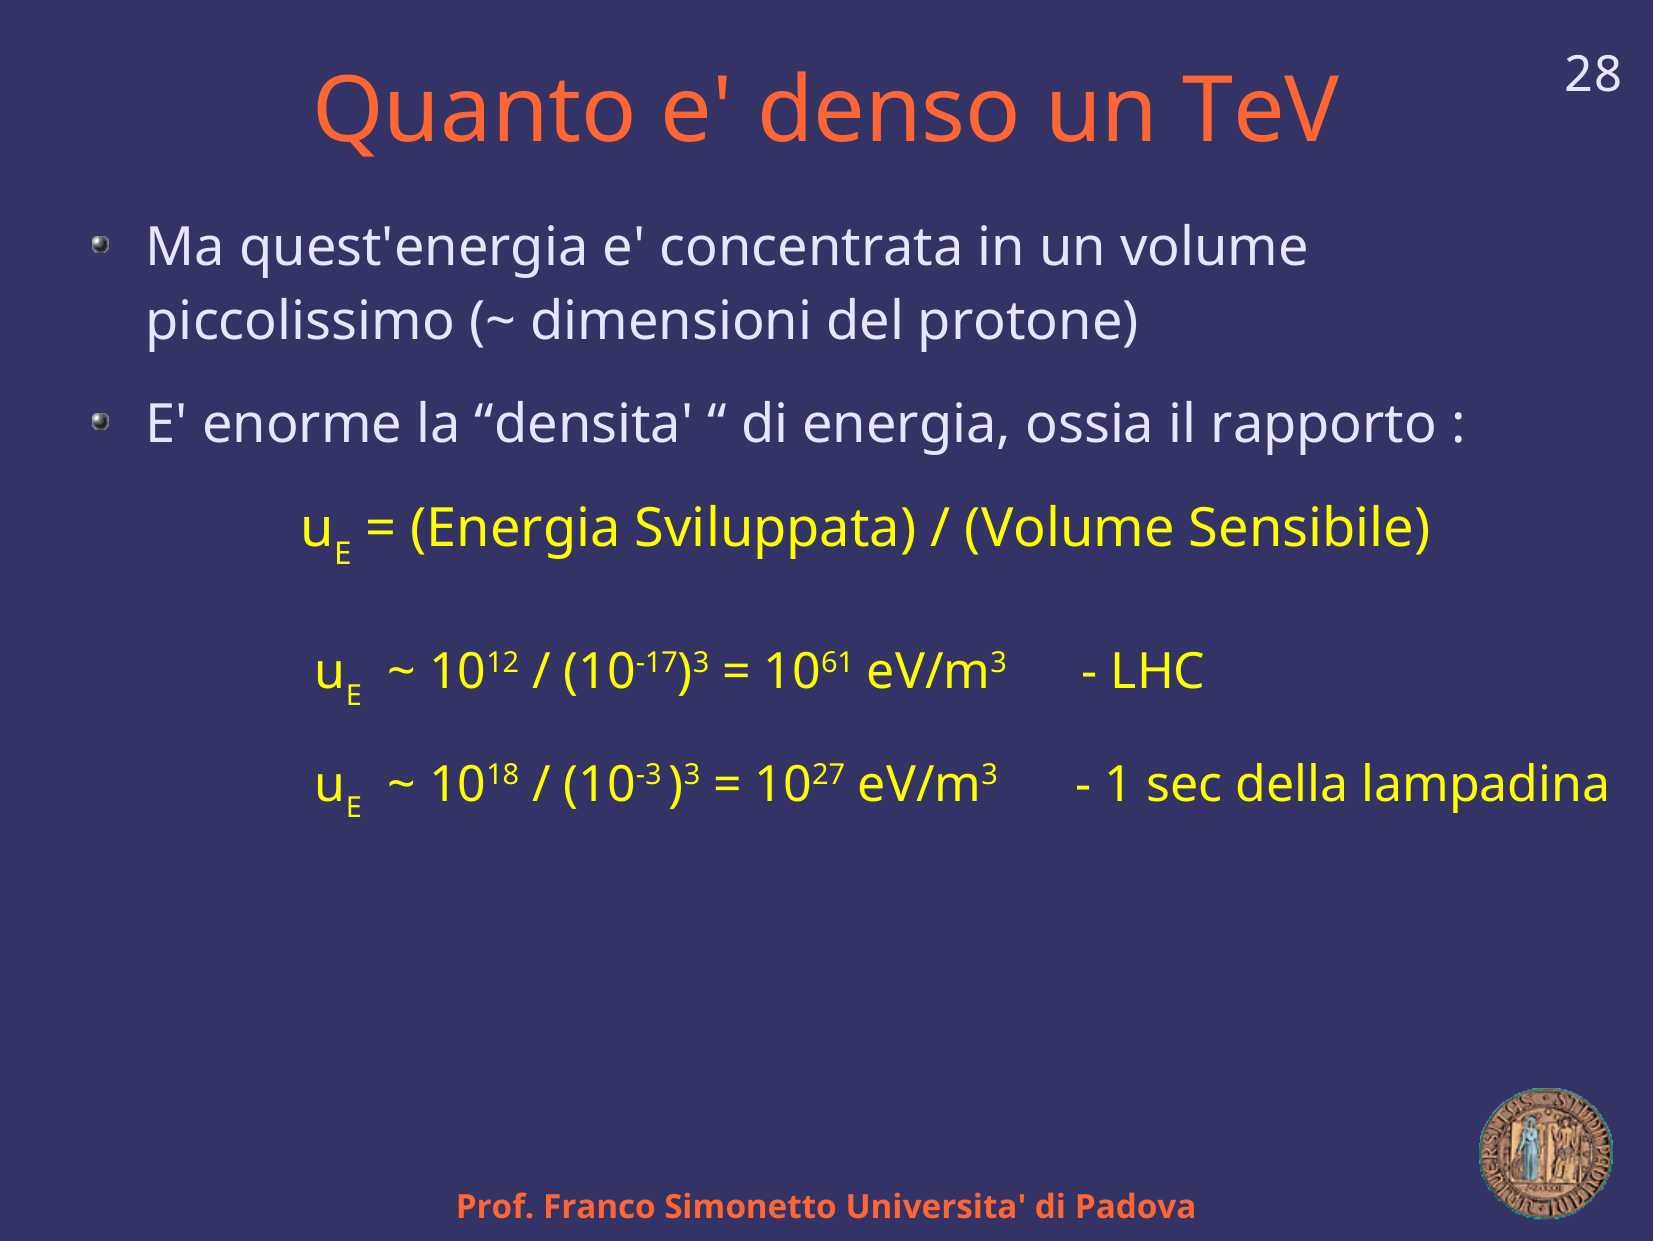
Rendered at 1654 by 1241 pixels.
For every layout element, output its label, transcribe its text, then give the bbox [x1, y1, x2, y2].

list Ma quest'energia e' concentrata in un volume piccolissimo (~ dimensioni del protone) E' enorme la “densita' “ di energia, ossia il rapporto : uE = (Energia Sviluppata) / (Volume Sensibile) [75, 207, 1563, 580]
text_box uE ~ 1012 / (10-17)3 = 1061 eV/m3 - LHC [300, 628, 1253, 723]
title Quanto e' denso un TeV [82, 55, 1571, 156]
picture [1479, 1087, 1613, 1221]
text_box uE ~ 1018 / (10-3 )3 = 1027 eV/m3 - 1 sec della lampadina [300, 740, 1641, 836]
